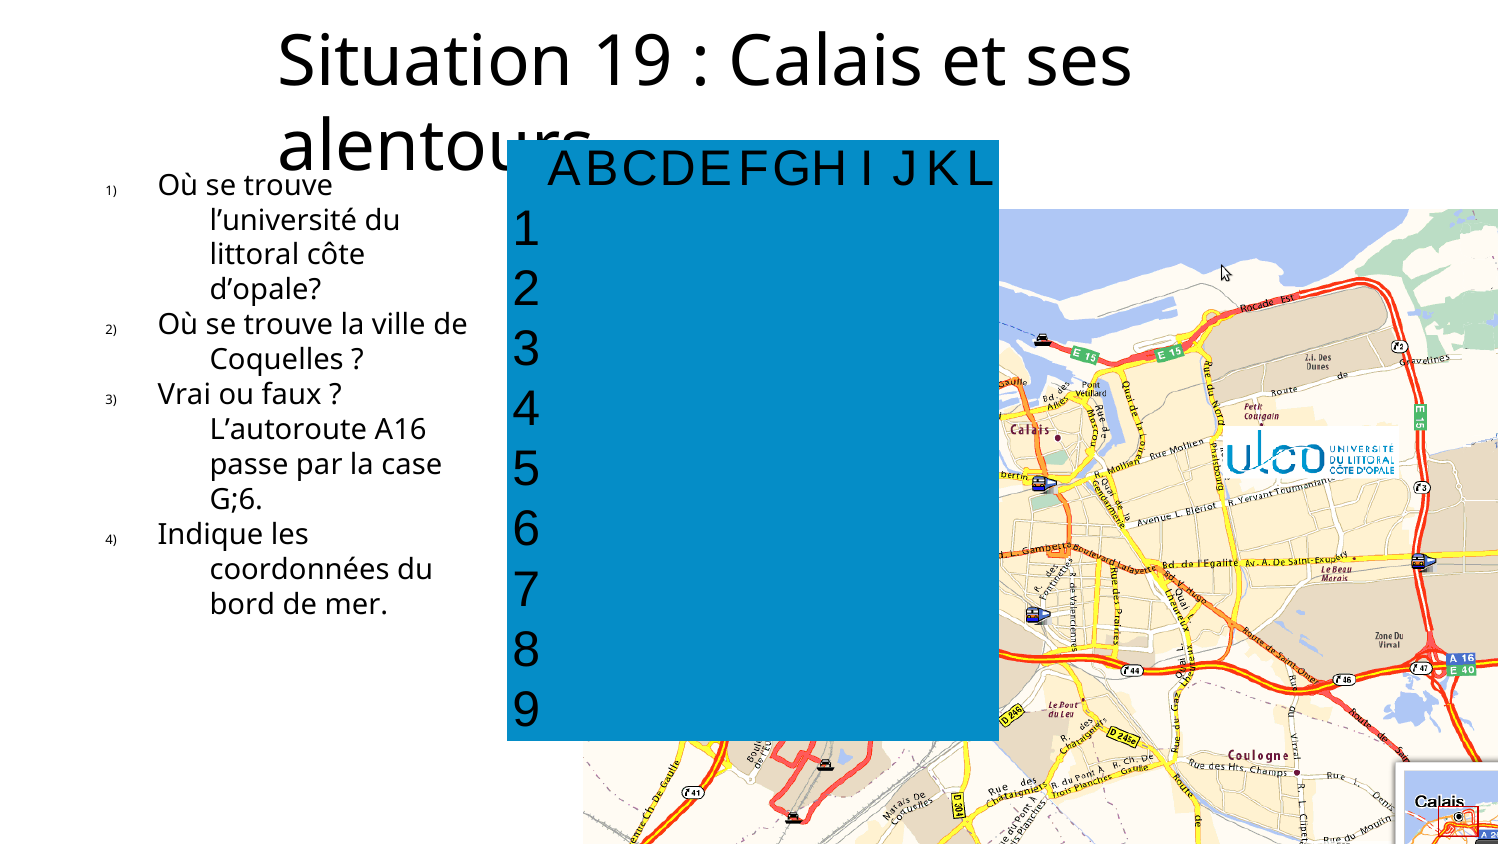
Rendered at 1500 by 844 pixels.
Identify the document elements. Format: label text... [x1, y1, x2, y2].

table_cell [961, 260, 999, 320]
table_cell [848, 320, 886, 381]
table_cell [810, 561, 848, 621]
table_cell [659, 441, 696, 501]
table_cell 1 [507, 200, 545, 260]
table_cell [545, 681, 583, 741]
table_header K [924, 140, 961, 200]
table_header B [583, 140, 621, 200]
table_cell [924, 260, 961, 320]
table_cell [961, 681, 999, 741]
table_cell [772, 561, 810, 621]
table_cell [848, 501, 886, 561]
table_cell [886, 621, 924, 681]
table_header F [734, 140, 772, 200]
table_cell [772, 621, 810, 681]
table_cell [961, 381, 999, 441]
table_cell [924, 681, 961, 741]
table_cell 2 [507, 260, 545, 320]
table_header H [810, 140, 848, 200]
picture [583, 209, 1498, 844]
table_cell [734, 260, 772, 320]
table_cell [810, 200, 848, 260]
table_cell [621, 441, 659, 501]
table_cell [924, 621, 961, 681]
table_cell [583, 561, 621, 621]
table_cell [924, 381, 961, 441]
table_cell [734, 561, 772, 621]
table_cell [659, 260, 696, 320]
table_cell [621, 200, 659, 260]
table_cell 8 [507, 621, 545, 681]
table_cell [734, 381, 772, 441]
table_cell 4 [507, 381, 545, 441]
table_cell [924, 441, 961, 501]
table_cell [848, 381, 886, 441]
table_cell [545, 381, 583, 441]
table_cell [961, 501, 999, 561]
table_header [507, 140, 545, 200]
table_cell [621, 381, 659, 441]
table_header L [961, 140, 999, 200]
table_cell [734, 320, 772, 381]
table_header G [772, 140, 810, 200]
table_cell [583, 320, 621, 381]
table_cell [961, 561, 999, 621]
table_cell 9 [507, 681, 545, 741]
table_cell [696, 561, 734, 621]
table_cell [848, 200, 886, 260]
table_cell [961, 621, 999, 681]
table_cell [545, 501, 583, 561]
table_cell [961, 320, 999, 381]
table_cell [583, 501, 621, 561]
table_cell 5 [507, 441, 545, 501]
table_cell [734, 200, 772, 260]
table_cell [961, 441, 999, 501]
table_cell [886, 501, 924, 561]
table_cell [696, 501, 734, 561]
table_cell [886, 561, 924, 621]
table_cell [810, 681, 848, 741]
table_cell [545, 621, 583, 681]
table_cell [696, 260, 734, 320]
table_cell [810, 621, 848, 681]
table_cell [659, 200, 696, 260]
table_cell [772, 320, 810, 381]
table_cell [621, 260, 659, 320]
table_cell [583, 260, 621, 320]
table_cell [696, 381, 734, 441]
table_cell [886, 200, 924, 260]
table_cell [621, 561, 659, 621]
table_cell [583, 200, 621, 260]
table_cell [734, 681, 772, 741]
table_cell [848, 561, 886, 621]
table_cell [886, 320, 924, 381]
table_cell [886, 441, 924, 501]
table_header I [848, 140, 886, 200]
table_header J [886, 140, 924, 200]
table_cell [696, 320, 734, 381]
table_cell [772, 260, 810, 320]
table_cell [583, 381, 621, 441]
table_cell [848, 441, 886, 501]
table_header A [545, 140, 583, 200]
table_cell [583, 441, 621, 501]
table_cell [545, 200, 583, 260]
table_cell [659, 621, 696, 681]
table_cell [810, 320, 848, 381]
table_cell [696, 441, 734, 501]
table_cell [810, 501, 848, 561]
table_cell [924, 320, 961, 381]
table_cell [810, 381, 848, 441]
table_cell [659, 501, 696, 561]
table_cell [848, 621, 886, 681]
table_cell [810, 441, 848, 501]
table_header C [621, 140, 659, 200]
table_cell [924, 501, 961, 561]
table_cell [621, 621, 659, 681]
table_cell [696, 621, 734, 681]
table_cell [734, 621, 772, 681]
table_cell [772, 501, 810, 561]
table_cell [545, 320, 583, 381]
table_cell [848, 260, 886, 320]
table_cell [924, 200, 961, 260]
table_cell [659, 320, 696, 381]
table_cell [696, 200, 734, 260]
table_header D [659, 140, 696, 200]
table_cell [886, 381, 924, 441]
table_cell [659, 681, 696, 741]
table_cell [621, 501, 659, 561]
table_cell [659, 381, 696, 441]
table_cell [772, 381, 810, 441]
table_cell 7 [507, 561, 545, 621]
table_cell [810, 260, 848, 320]
table_cell [772, 200, 810, 260]
table_cell [583, 621, 621, 681]
table_cell [886, 681, 924, 741]
table_cell [734, 501, 772, 561]
table_cell [924, 561, 961, 621]
table_cell [696, 681, 734, 741]
table_cell [621, 320, 659, 381]
table_cell [961, 200, 999, 260]
table_cell [772, 441, 810, 501]
table_cell 6 [507, 501, 545, 561]
table_cell [545, 441, 583, 501]
table_cell [848, 681, 886, 741]
table_cell [659, 561, 696, 621]
table_cell [886, 260, 924, 320]
table_cell [621, 681, 659, 741]
text_box Situation 19 : Calais et ses alentours [262, 0, 1330, 117]
table_header E [696, 140, 734, 200]
table_cell [545, 260, 583, 320]
table_cell 3 [507, 320, 545, 381]
table_cell [772, 681, 810, 741]
text_box Où se trouve l’université du littoral côte d’opale? Où se trouve la ville de Coquelles ? Vrai ou faux ? L’autoroute A16 passe par la case G;6. Indique les coordonnées du bord de mer. [44, 150, 488, 500]
table_cell [734, 441, 772, 501]
table_cell [583, 681, 621, 741]
table_cell [545, 561, 583, 621]
